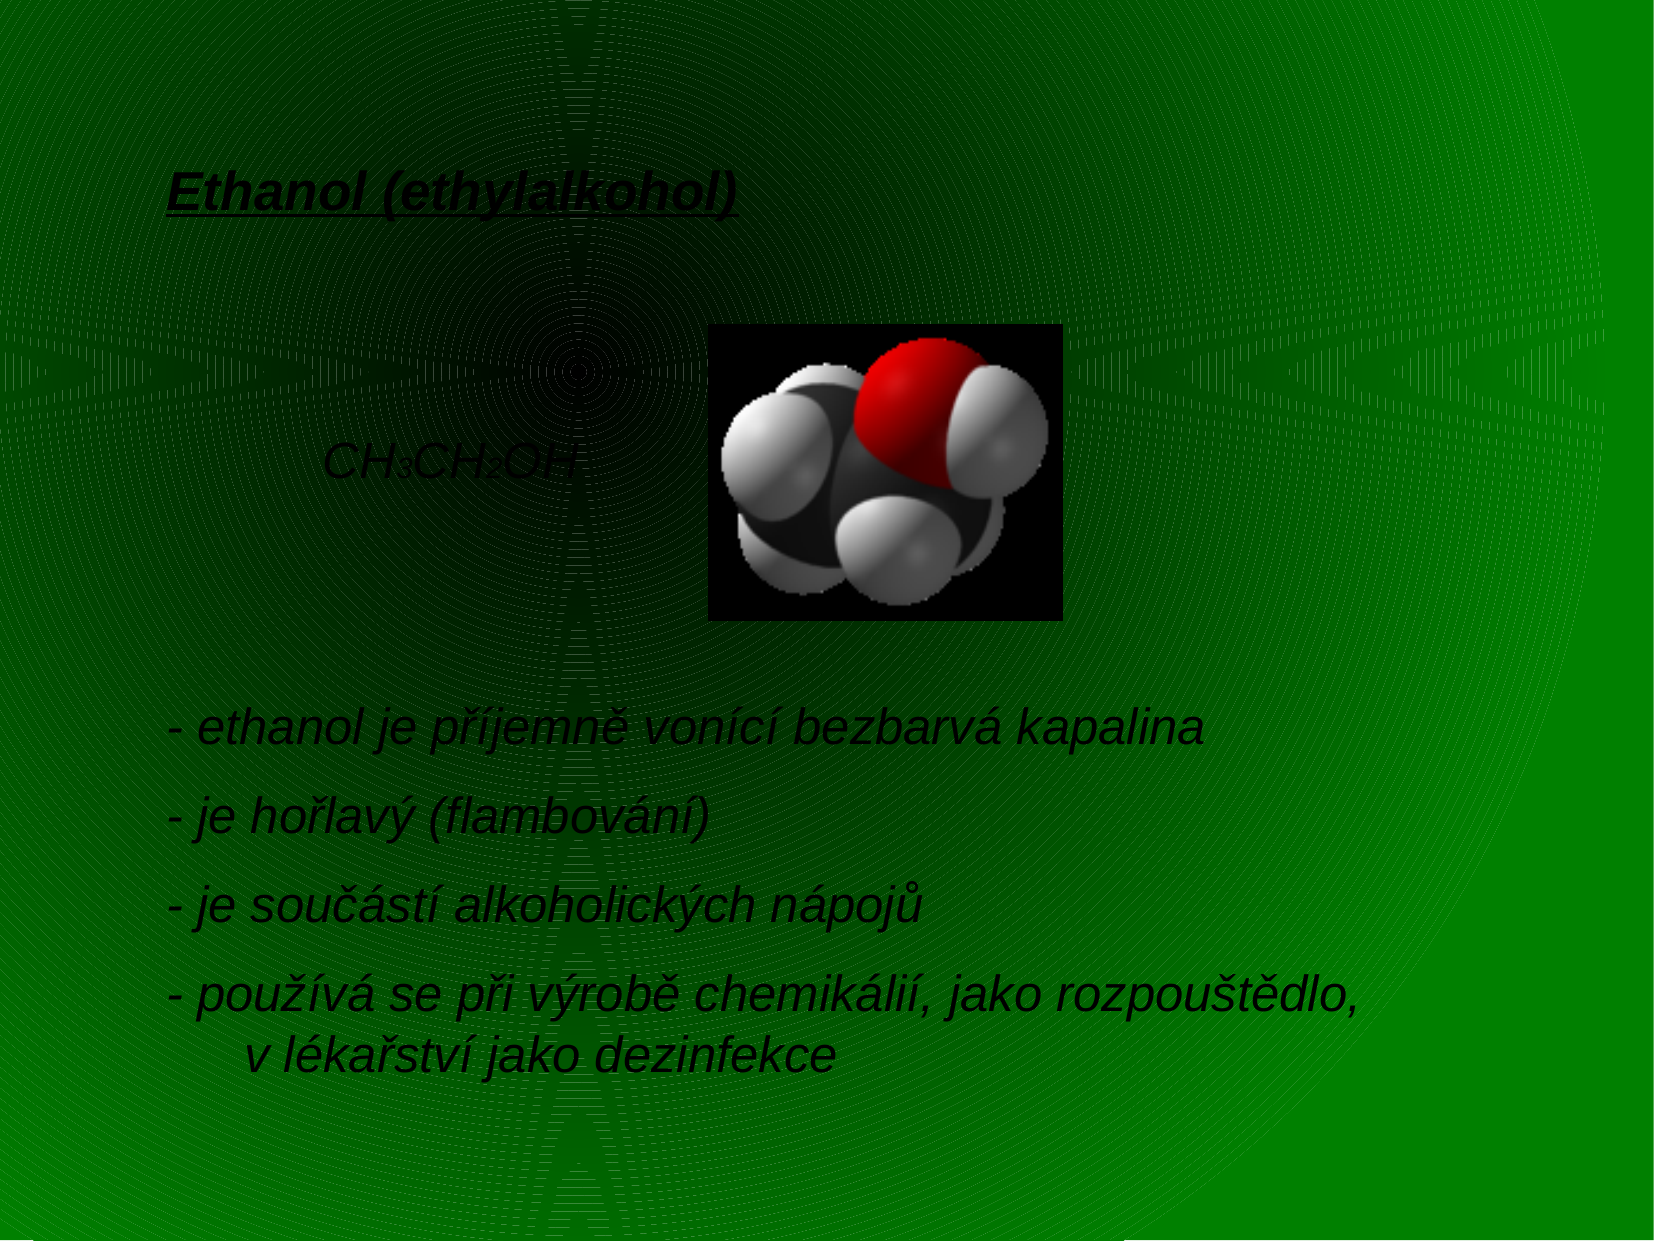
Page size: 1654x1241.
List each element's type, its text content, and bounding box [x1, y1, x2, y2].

picture [708, 324, 1063, 621]
list Ethanol (ethylalkohol) CH3CH2OH - ethanol je příjemně vonící bezbarvá kapalina - je hořlavý (flambování) - je součástí alkoholických nápojů - používá se při výrobě chemikálií, jako rozpouštědlo, v lékařství jako dezinfekce [82, 156, 1571, 1091]
